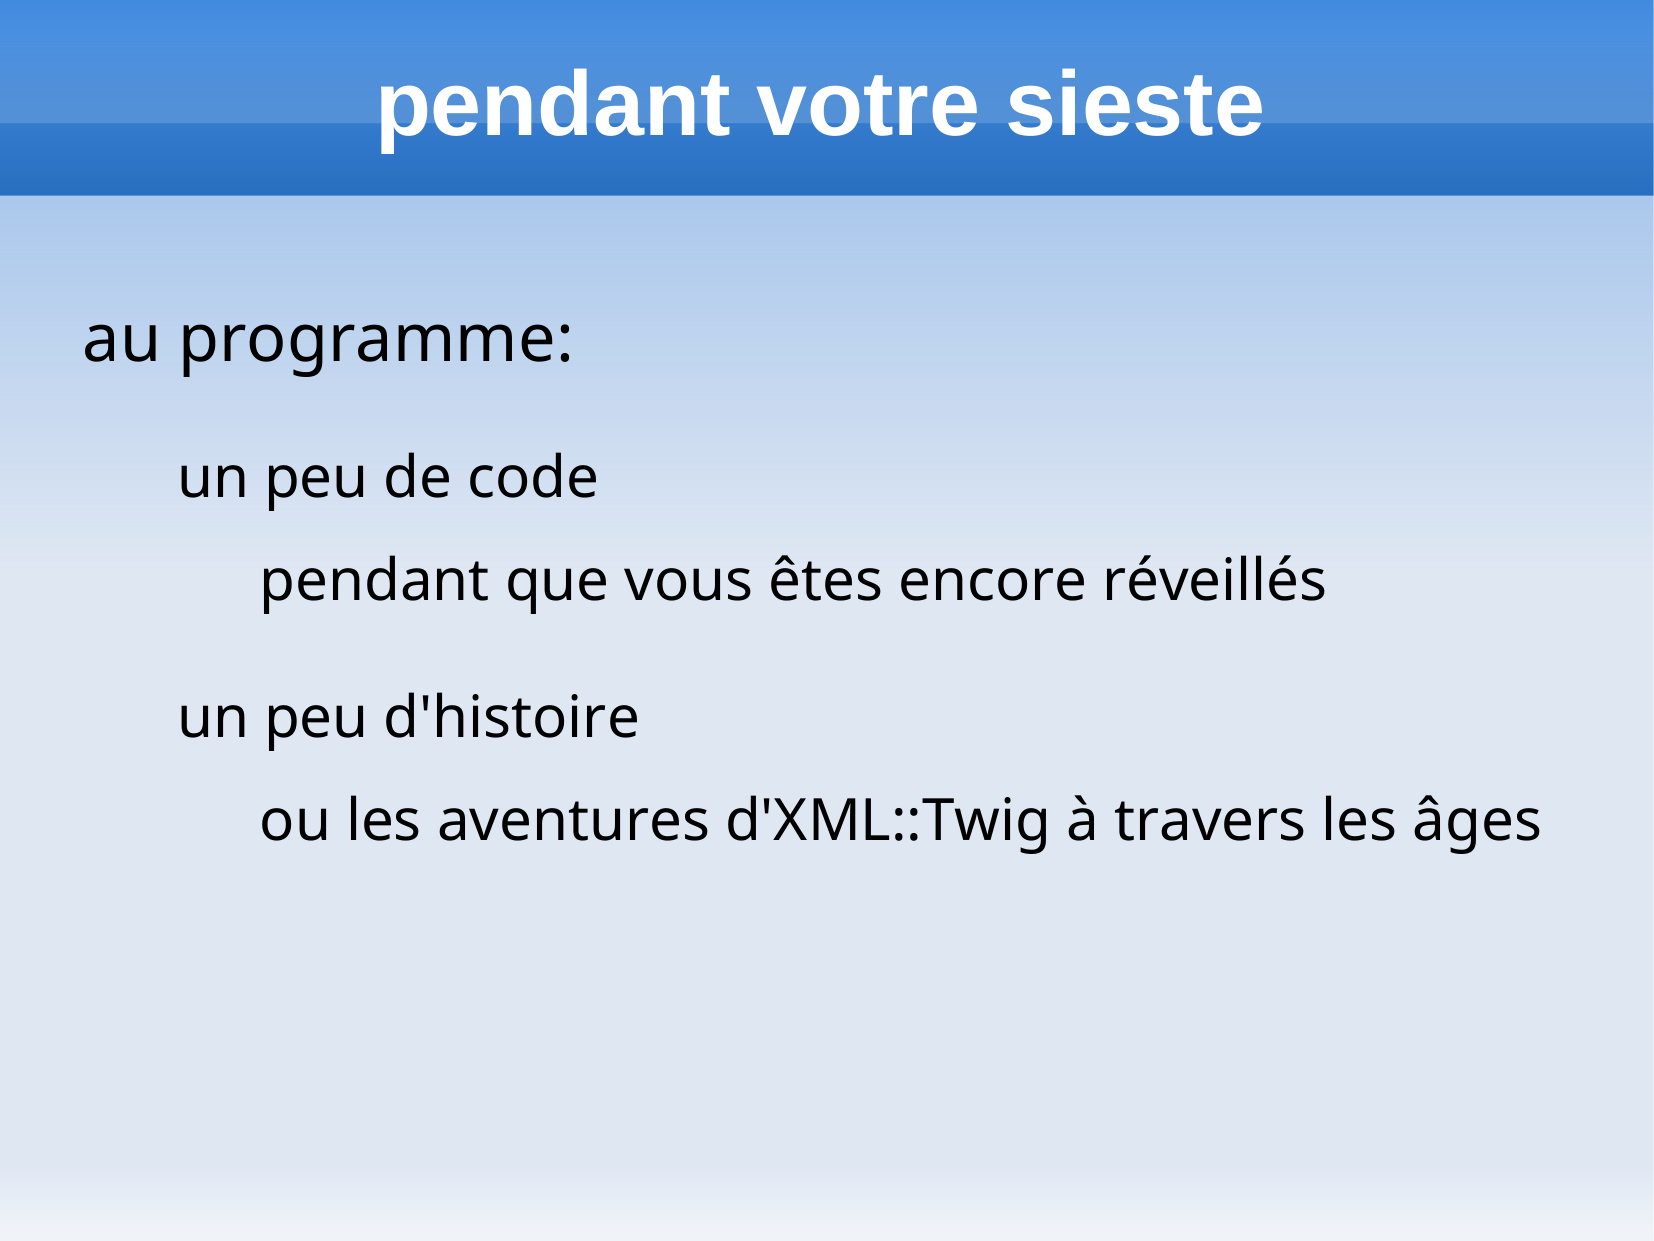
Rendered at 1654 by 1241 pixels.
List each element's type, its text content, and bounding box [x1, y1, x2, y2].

list au programme: un peu de code pendant que vous êtes encore réveillés un peu d'histoire ou les aventures d'XML::Twig à travers les âges [82, 290, 1571, 1094]
title pendant votre sieste [76, 0, 1565, 208]
picture [0, 0, 1654, 1241]
